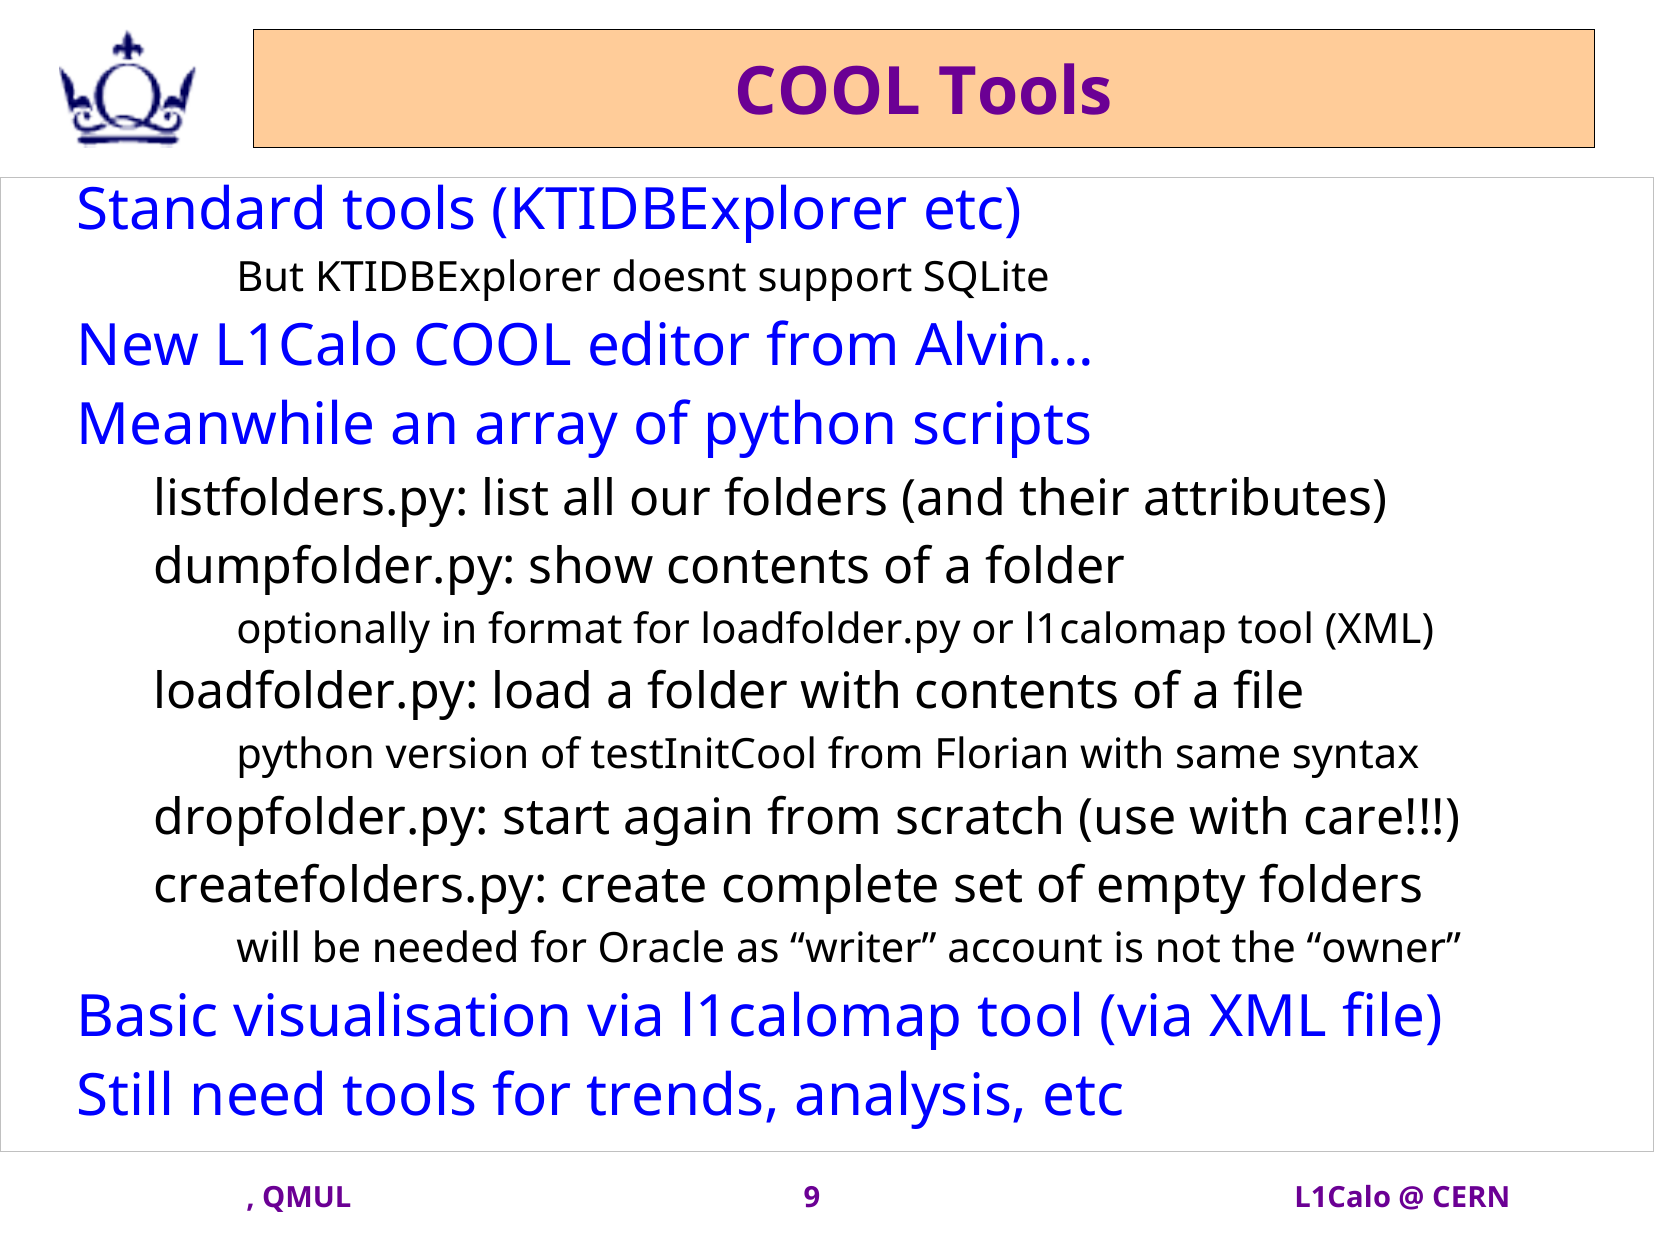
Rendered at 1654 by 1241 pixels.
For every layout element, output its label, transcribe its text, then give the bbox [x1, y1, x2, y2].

list Standard tools (KTIDBExplorer etc) But KTIDBExplorer doesnt support SQLite New L1Calo COOL editor from Alvin... Meanwhile an array of python scripts listfolders.py: list all our folders (and their attributes) dumpfolder.py: show contents of a folder optionally in format for loadfolder.py or l1calomap tool (XML) loadfolder.py: load a folder with contents of a file python version of testInitCool from Florian with same syntax dropfolder.py: start again from scratch (use with care!!!) createfolders.py: create complete set of empty folders will be needed for Oracle as “writer” account is not the “owner” Basic visualisation via l1calomap tool (via XML file) Still need tools for trends, analysis, etc [59, 167, 1603, 1158]
picture [59, 29, 200, 148]
title COOL Tools [253, 29, 1595, 148]
